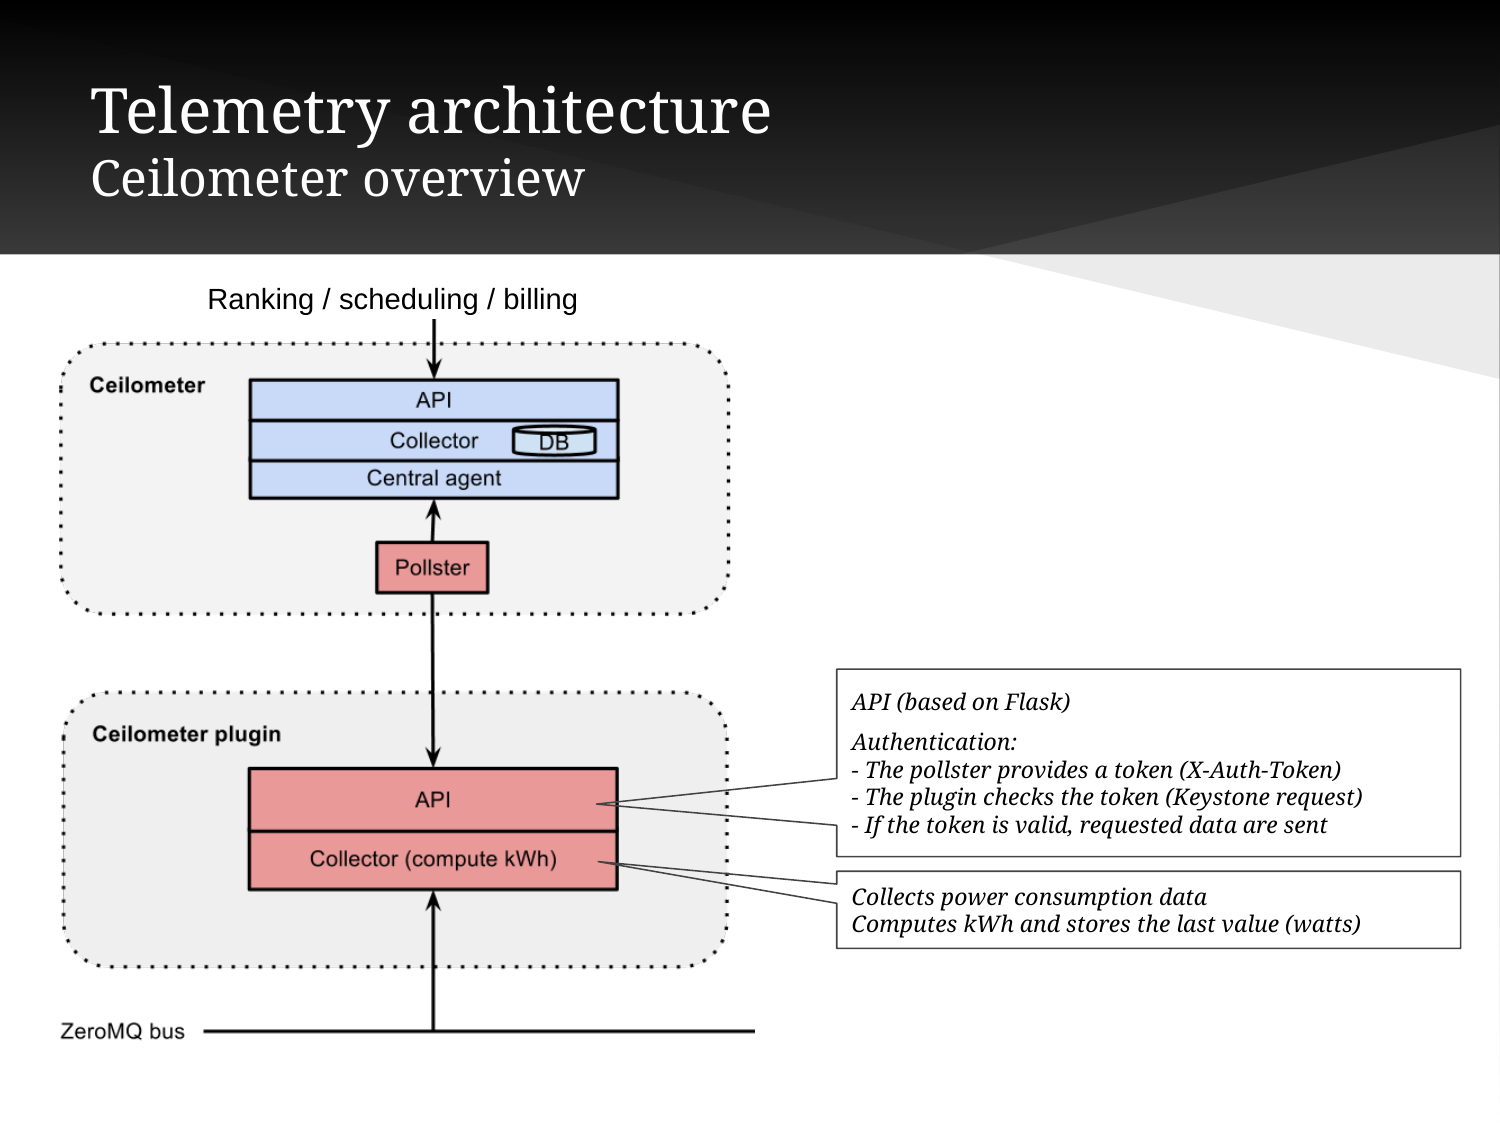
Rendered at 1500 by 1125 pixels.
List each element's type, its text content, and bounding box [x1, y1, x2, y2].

text_box Collects power consumption data Computes kWh and stores the last value (watts) [598, 861, 1461, 949]
title Telemetry architecture Ceilometer overview [75, 45, 1425, 233]
text_box API (based on Flask) Authentication: - The pollster provides a token (X-Auth-Token) - The plugin checks the token (Keystone request) - If the token is valid, requested data are sent [596, 669, 1461, 857]
picture [40, 319, 755, 1064]
text_box Ranking / scheduling / billing [71, 265, 723, 312]
